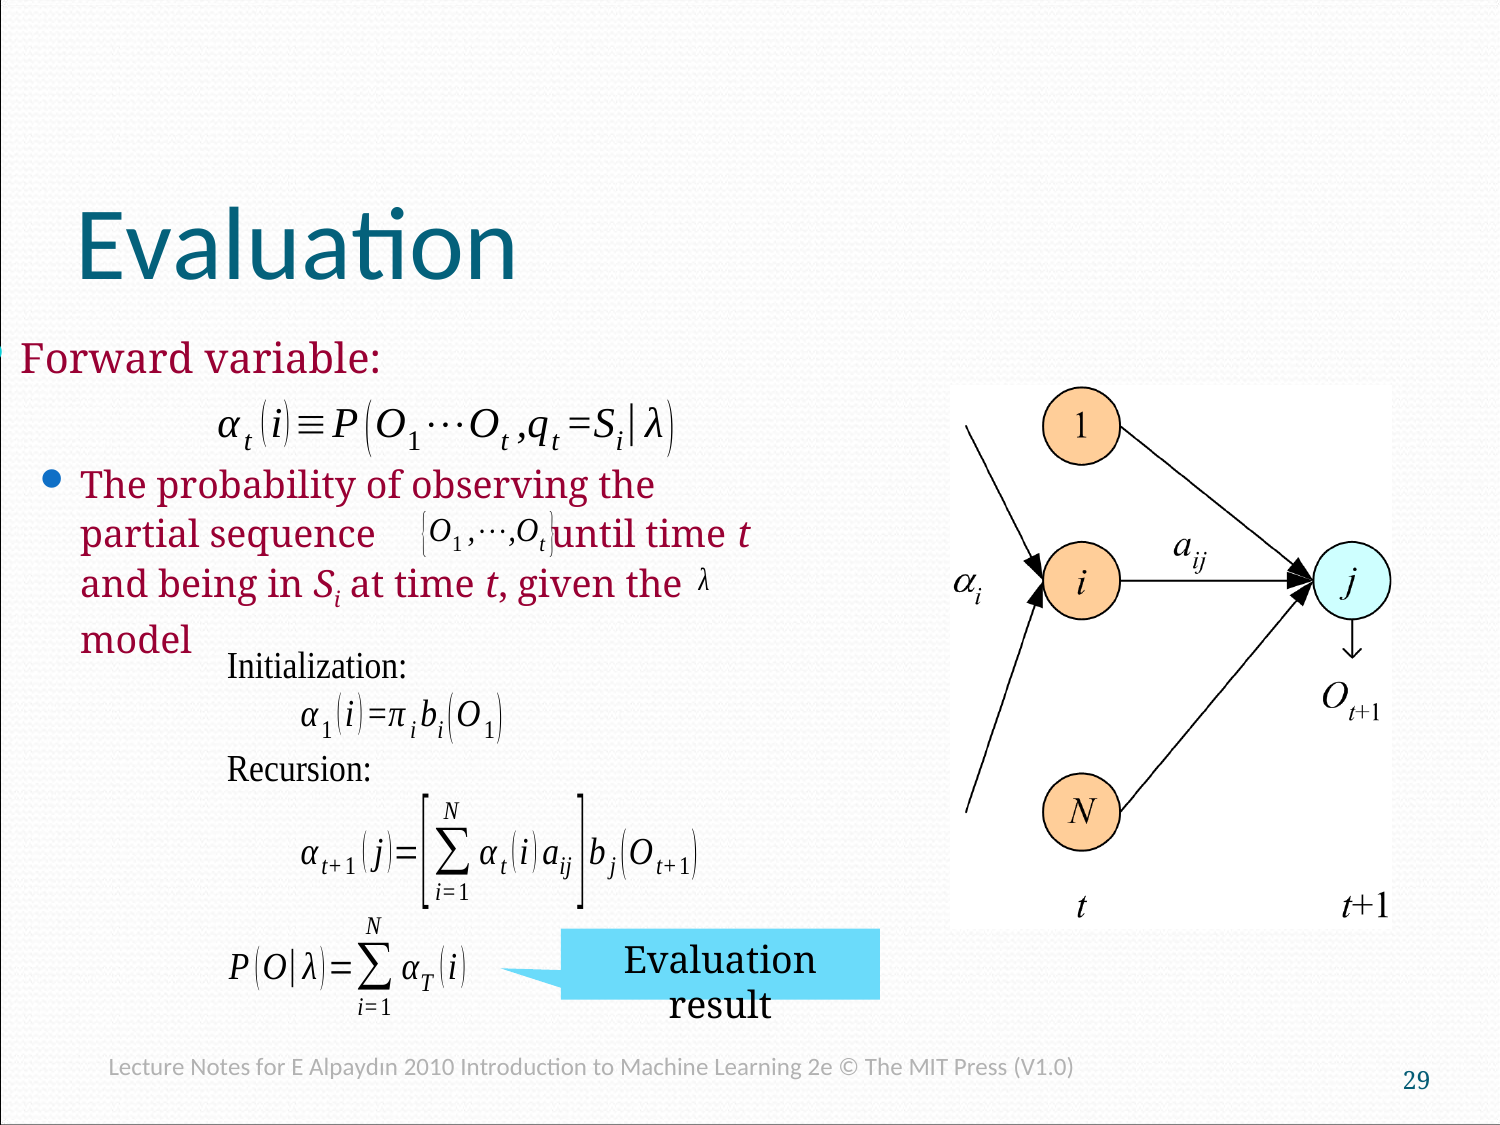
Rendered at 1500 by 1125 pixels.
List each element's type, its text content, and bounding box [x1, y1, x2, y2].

chart [692, 1000, 700, 1006]
chart [690, 562, 719, 598]
chart [413, 509, 567, 559]
text_box Lecture Notes for E Alpaydın 2010 Introduction to Machine Learning 2e © The MIT Press (V1.0) [93, 1042, 1254, 1103]
chart [218, 645, 715, 1021]
text_box Forward variable: The probability of observing the partial sequence until time t and being in Si at time t, given the model [0, 319, 778, 1065]
text_box Evaluation [75, 75, 1426, 301]
chart [206, 397, 691, 460]
text_box Evaluation result [500, 928, 880, 1000]
text_box <number> [1080, 1023, 1431, 1099]
picture [0, 0, 1500, 1125]
